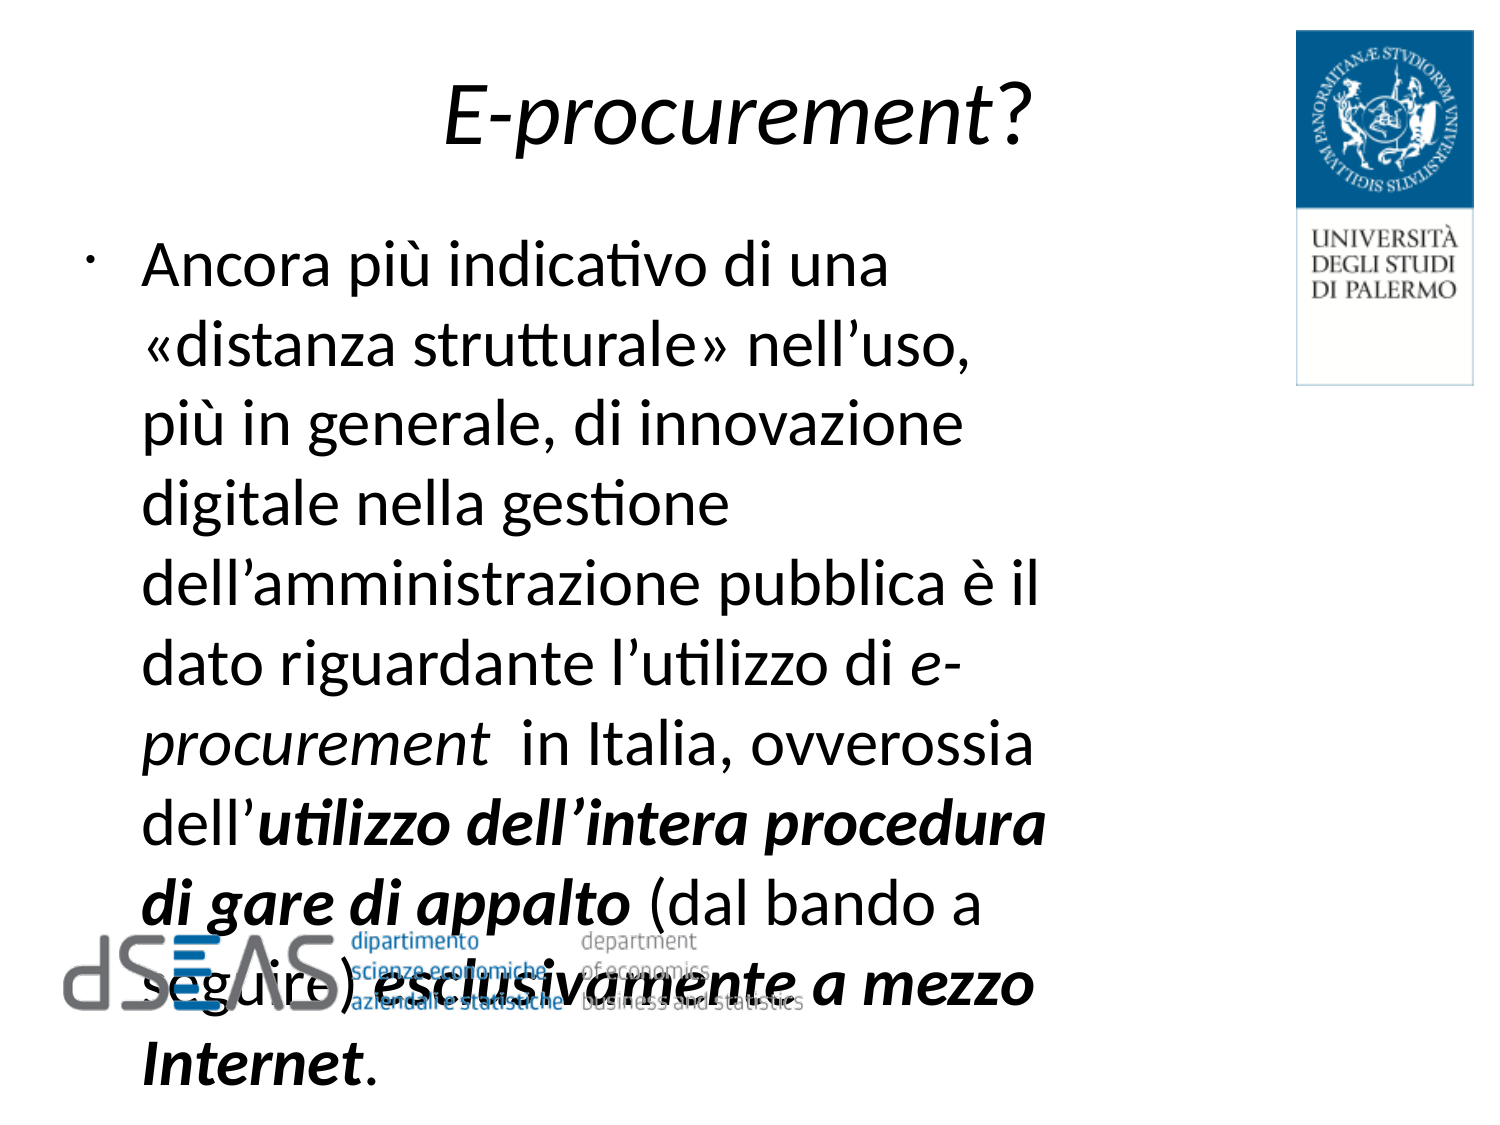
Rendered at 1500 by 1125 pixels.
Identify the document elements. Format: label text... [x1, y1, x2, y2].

picture [1296, 30, 1474, 386]
picture [41, 838, 833, 1071]
list Ancora più indicativo di una «distanza strutturale» nell’uso, più in generale, di innovazione digitale nella gestione dell’amministrazione pubblica è il dato riguardante l’utilizzo di e-procurement in Italia, ovverossia dell’utilizzo dell’intera procedura di gare di appalto (dal bando a seguire) esclusivamente a mezzo Internet. L’Italia risultava essere all’ultimo posto nel 2013 [70, 211, 1077, 955]
title E-procurement? [75, 45, 1296, 233]
